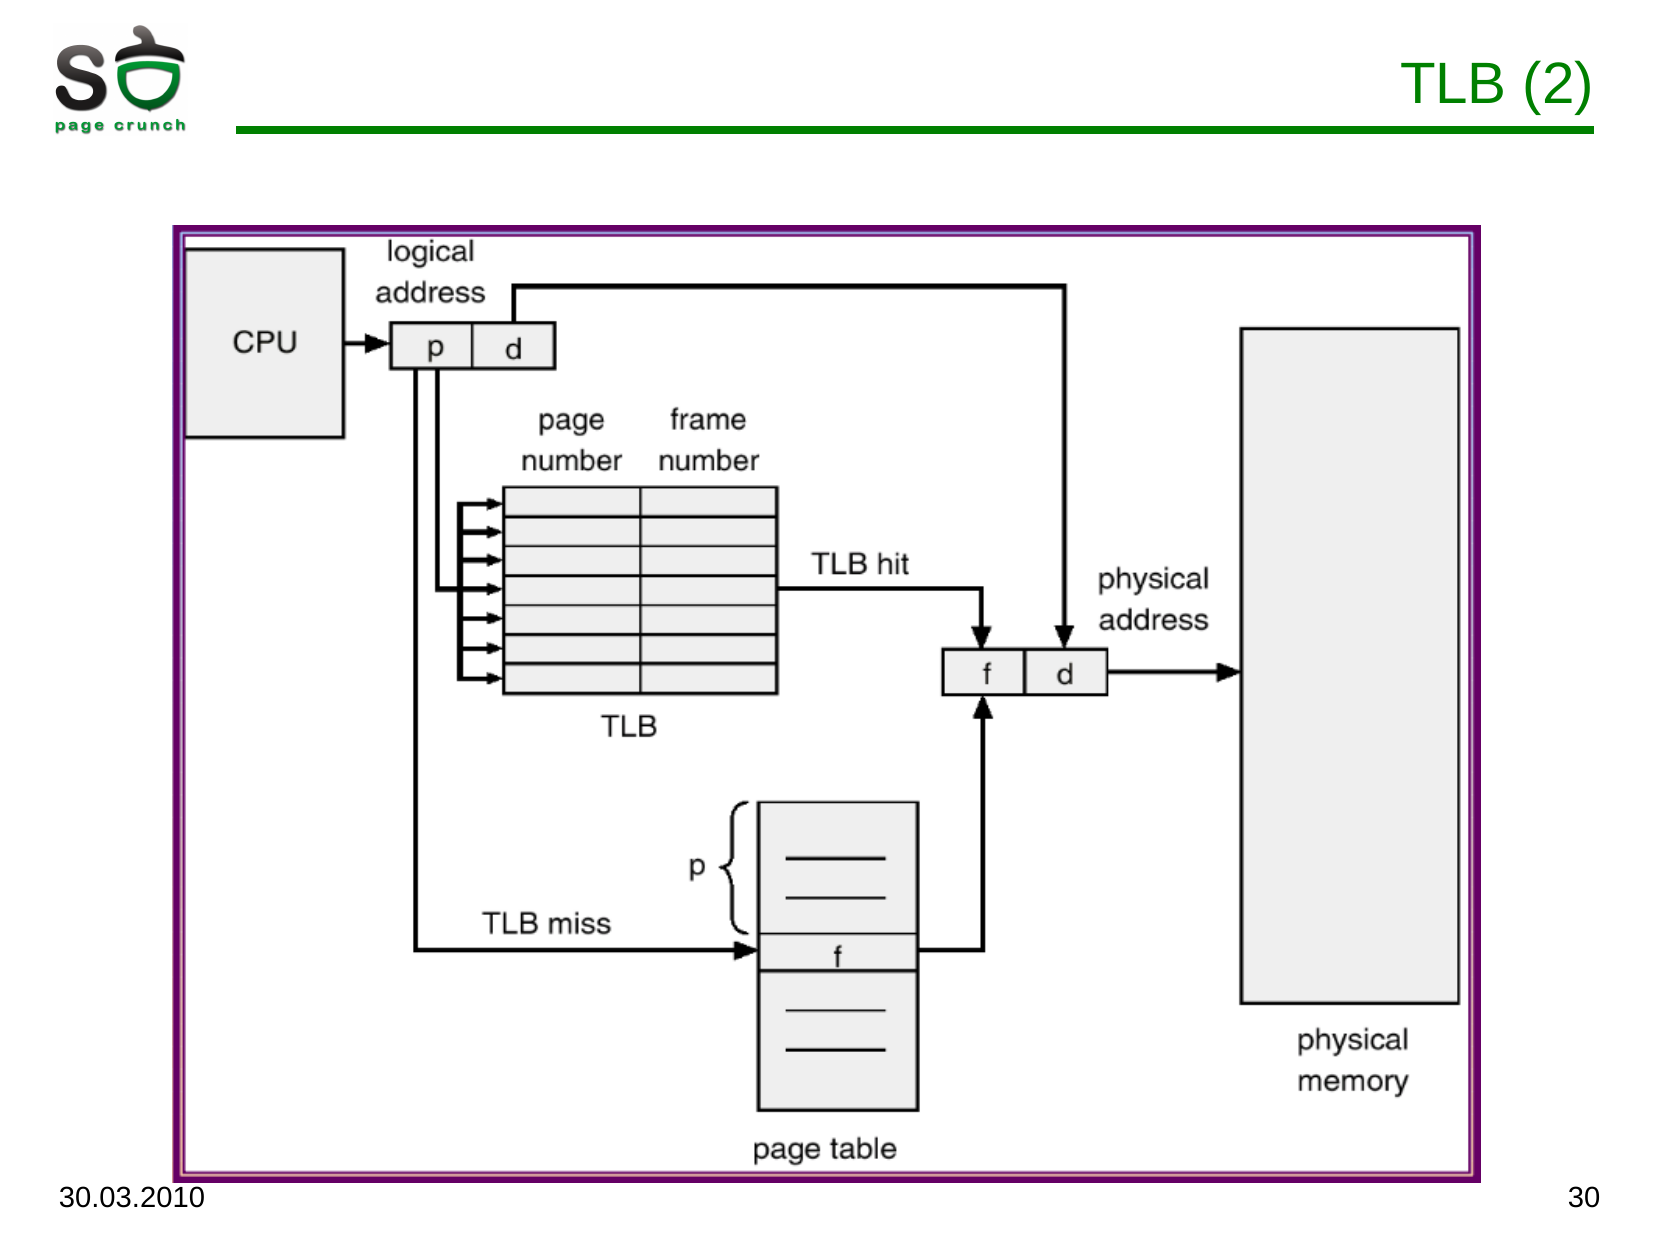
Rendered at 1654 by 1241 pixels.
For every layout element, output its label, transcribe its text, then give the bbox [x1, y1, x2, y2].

picture [53, 23, 188, 136]
picture [172, 225, 1481, 1184]
title TLB (2) [236, 49, 1595, 119]
